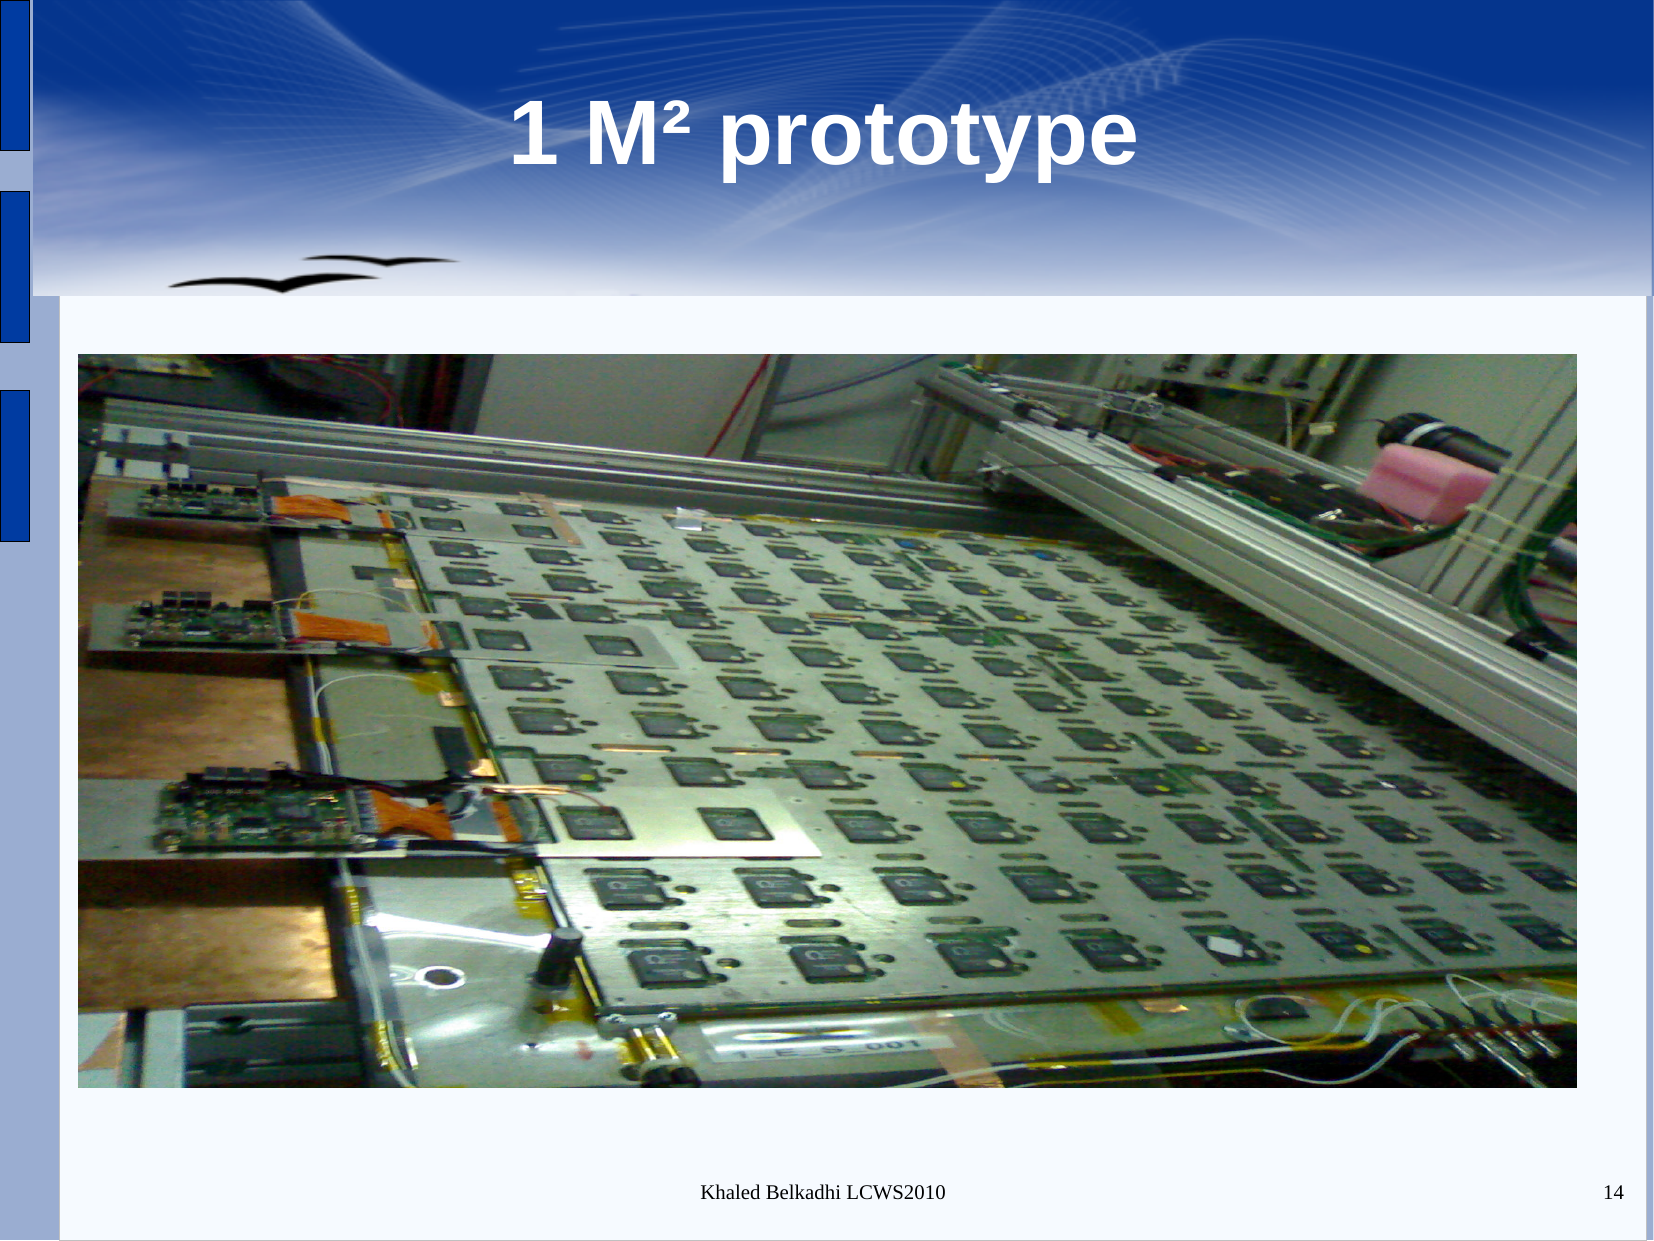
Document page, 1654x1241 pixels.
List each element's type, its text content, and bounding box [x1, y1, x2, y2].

picture [78, 354, 1577, 1088]
title 1 M² prototype [118, 29, 1531, 237]
picture [33, 0, 1654, 296]
